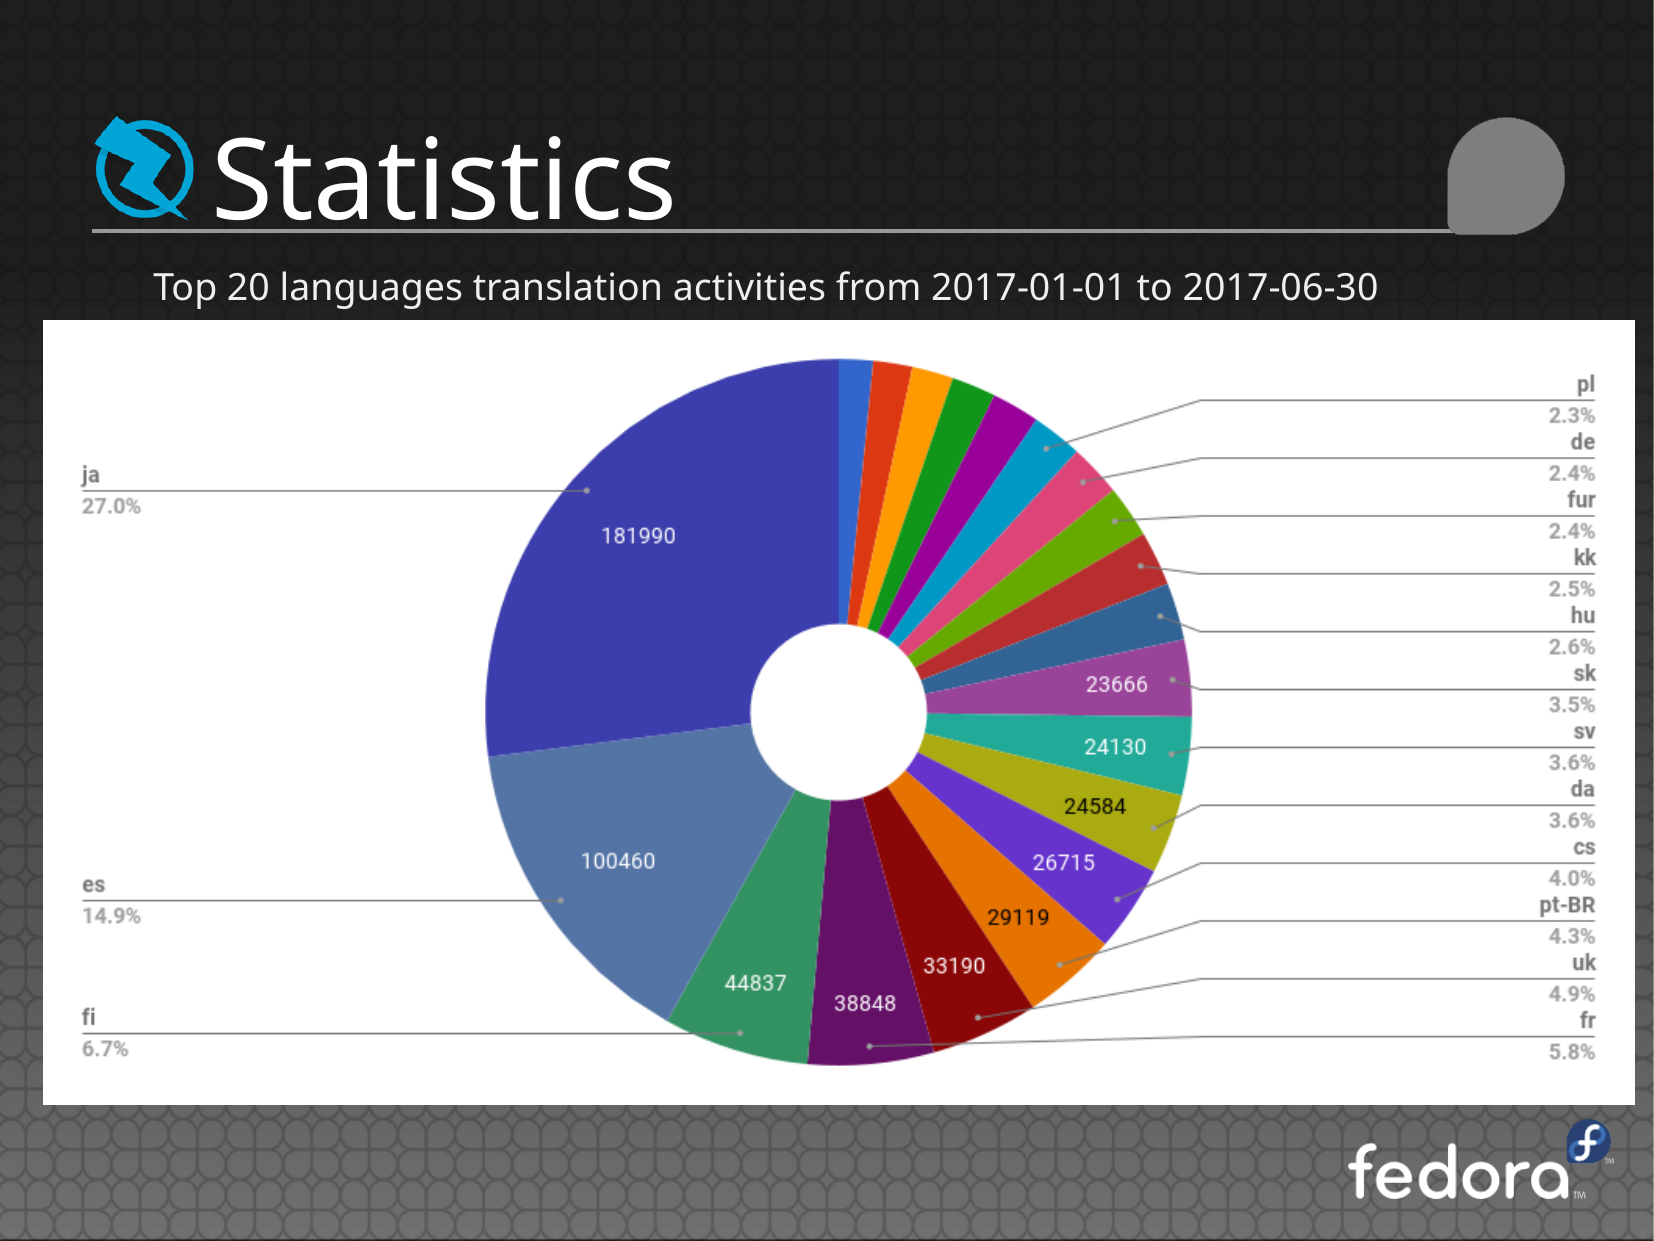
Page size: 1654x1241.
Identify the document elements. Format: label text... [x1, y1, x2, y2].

title Statistics [94, 100, 1426, 251]
text_box Top 20 languages translation activities from 2017-01-01 to 2017-06-30 [138, 252, 1512, 312]
picture [0, 0, 1654, 1241]
